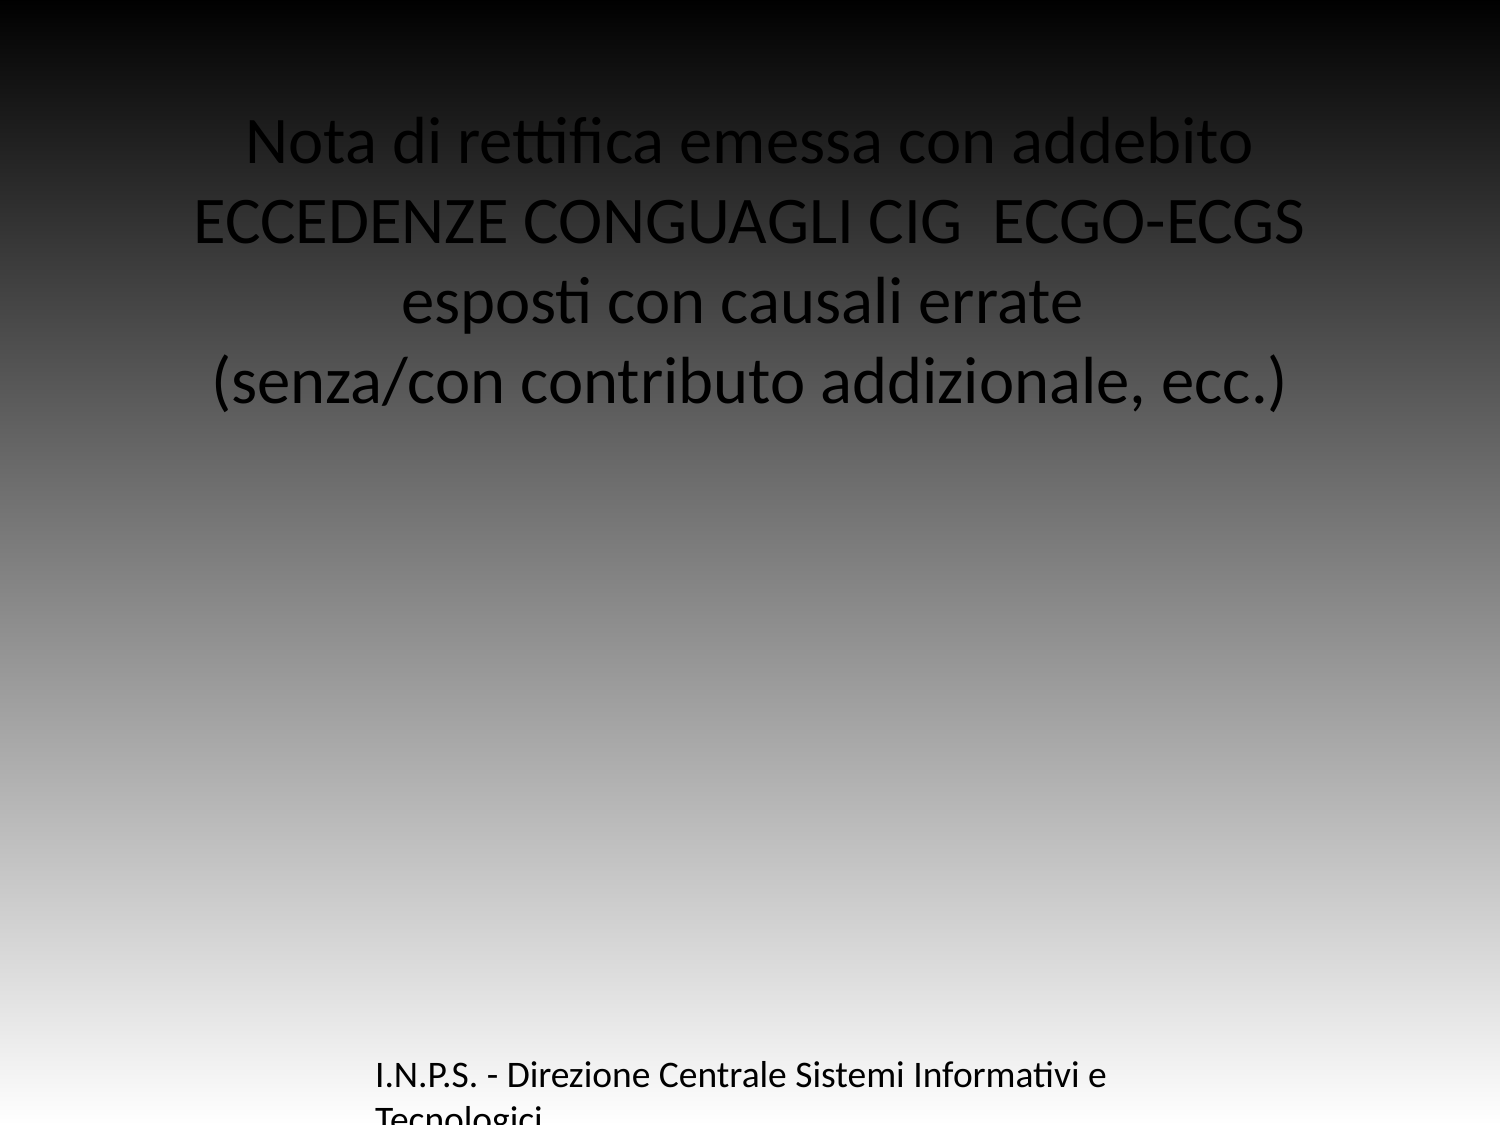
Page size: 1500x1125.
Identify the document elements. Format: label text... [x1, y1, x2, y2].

title Nota di rettifica emessa con addebito ECCEDENZE CONGUAGLI CIG ECGO-ECGS esposti con causali errate (senza/con contributo addizionale, ecc.) [112, 90, 1388, 988]
footer I.N.P.S. - Direzione Centrale Sistemi Informativi e Tecnologici [360, 1042, 1188, 1103]
